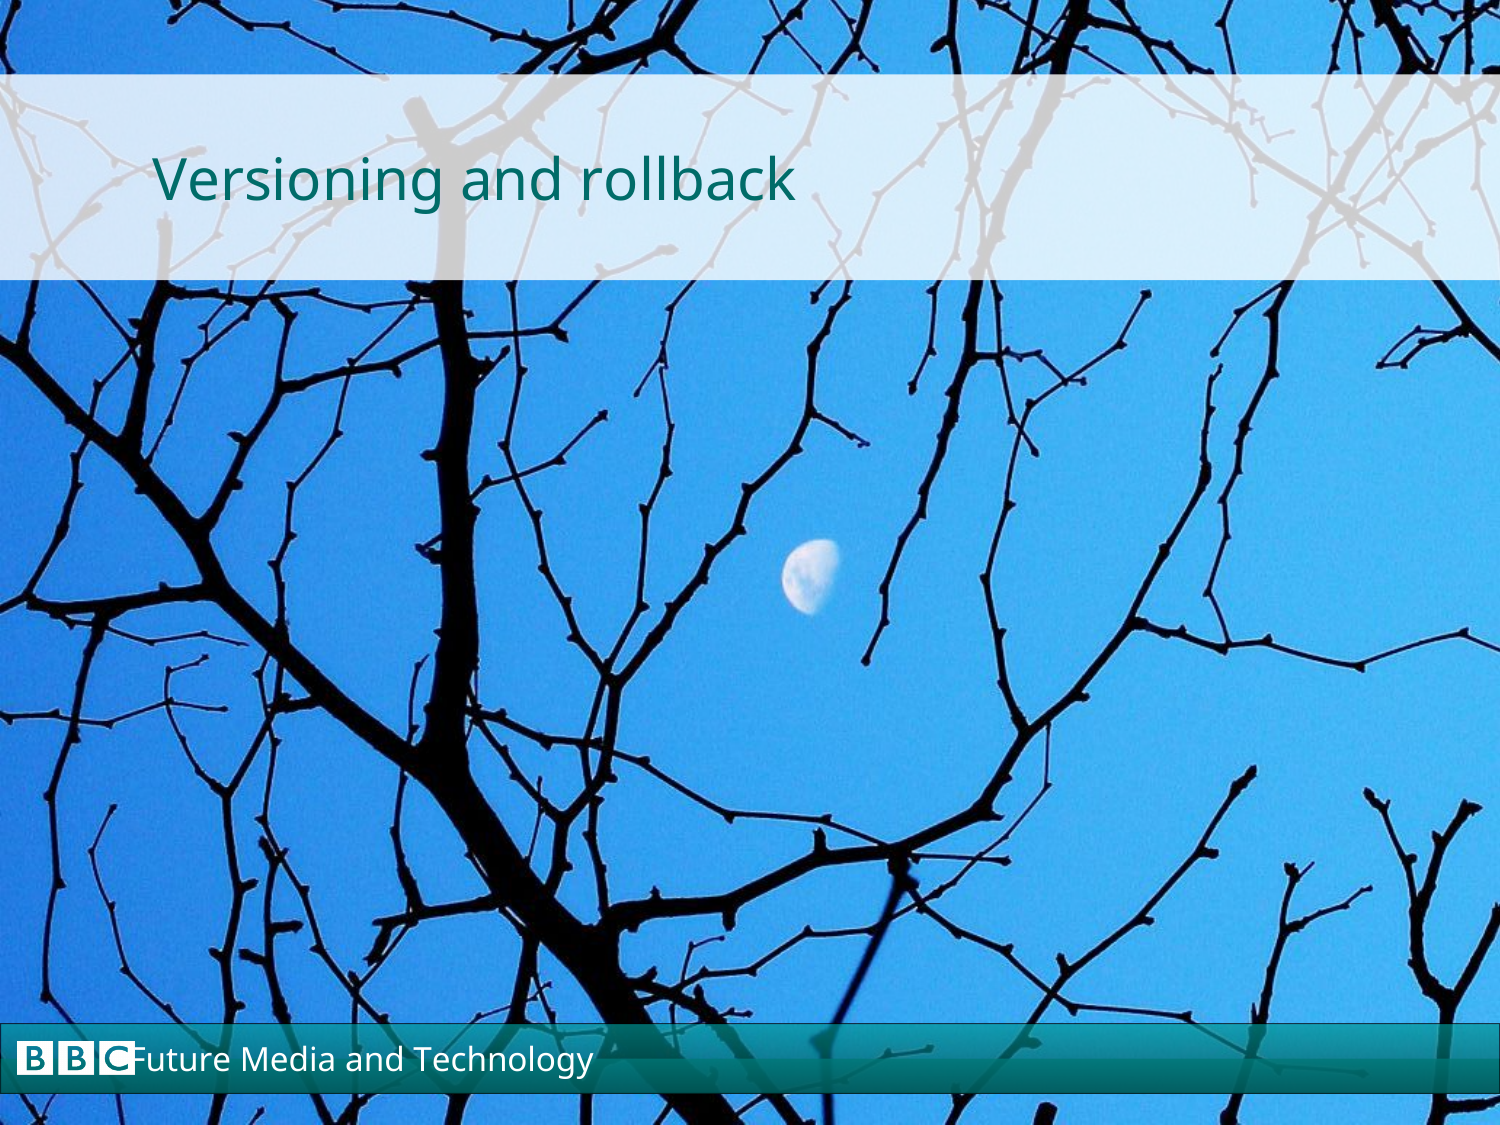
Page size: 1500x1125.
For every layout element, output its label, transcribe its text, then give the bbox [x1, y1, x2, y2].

picture [0, 1094, 1500, 1125]
picture [0, 0, 1500, 74]
picture [0, 281, 1500, 1058]
picture [17, 1041, 135, 1075]
title Versioning and rollback [137, 84, 1426, 272]
